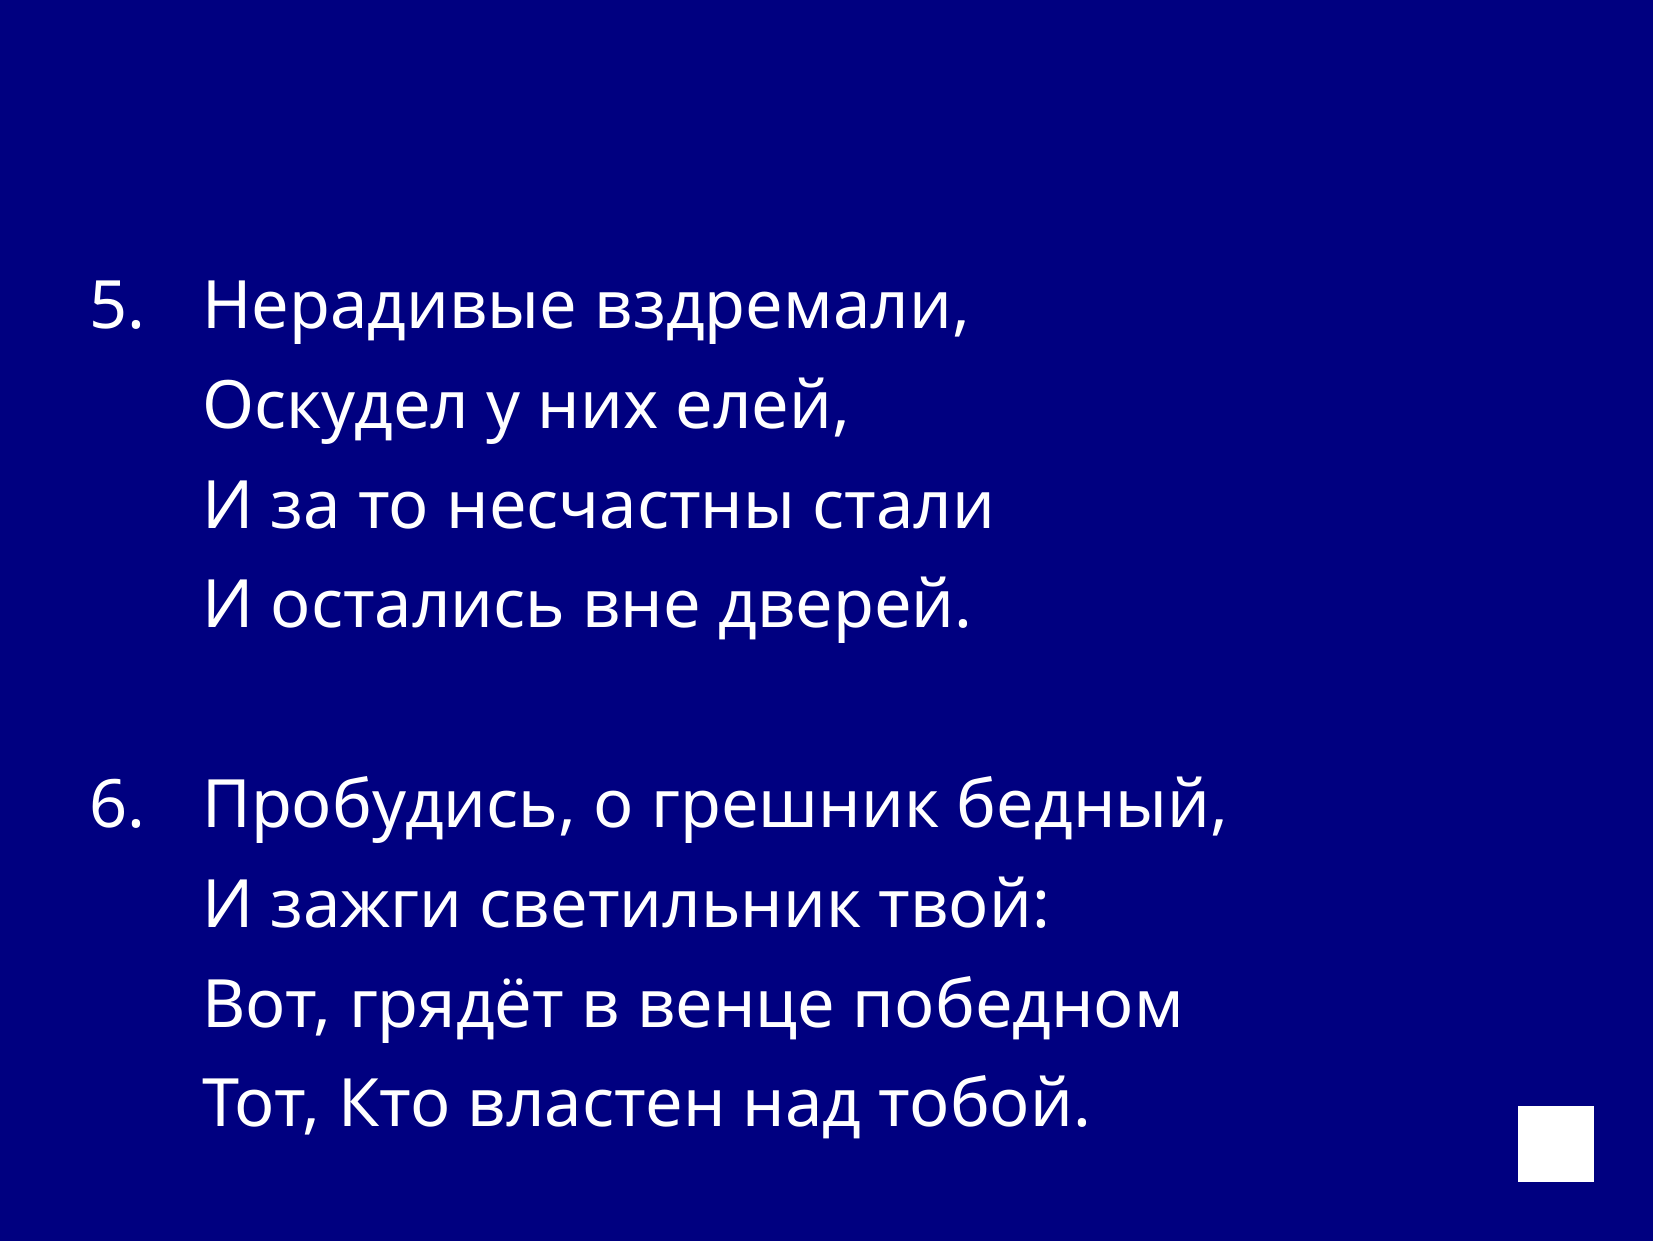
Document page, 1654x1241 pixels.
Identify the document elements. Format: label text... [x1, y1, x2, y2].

text_box 5. Нерадивые вздремали, Оскудел у них елей, И за то несчастны стали И остались вне дверей. 6. Пробудись, о грешник бедный, И зажги светильник твой: Вот, грядёт в венце победном Тот, Кто властен над тобой. [75, 150, 1576, 1163]
text_box [1518, 1106, 1594, 1182]
